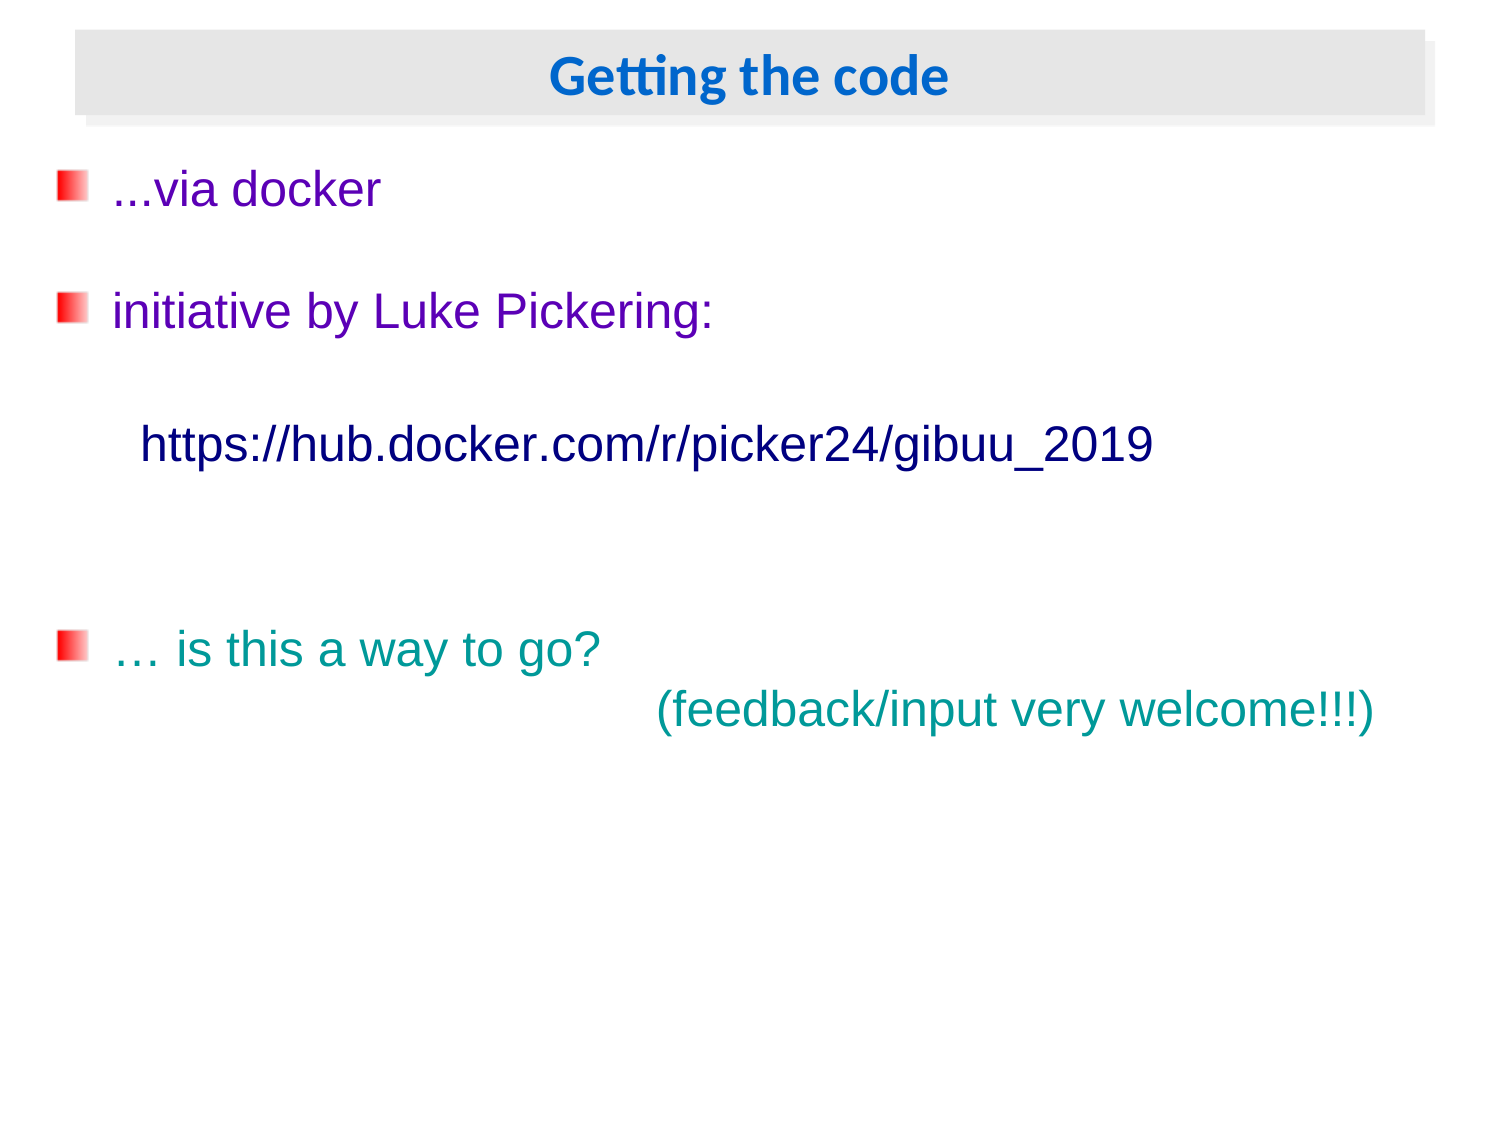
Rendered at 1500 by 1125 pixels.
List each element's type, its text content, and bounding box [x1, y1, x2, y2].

title Getting the code [75, 29, 1426, 116]
list ...via docker initiative by Luke Pickering: https://hub.docker.com/r/picker24/gibuu_2019 … is this a way to go? (feedback/input very welcome!!!) [41, 148, 1500, 1093]
